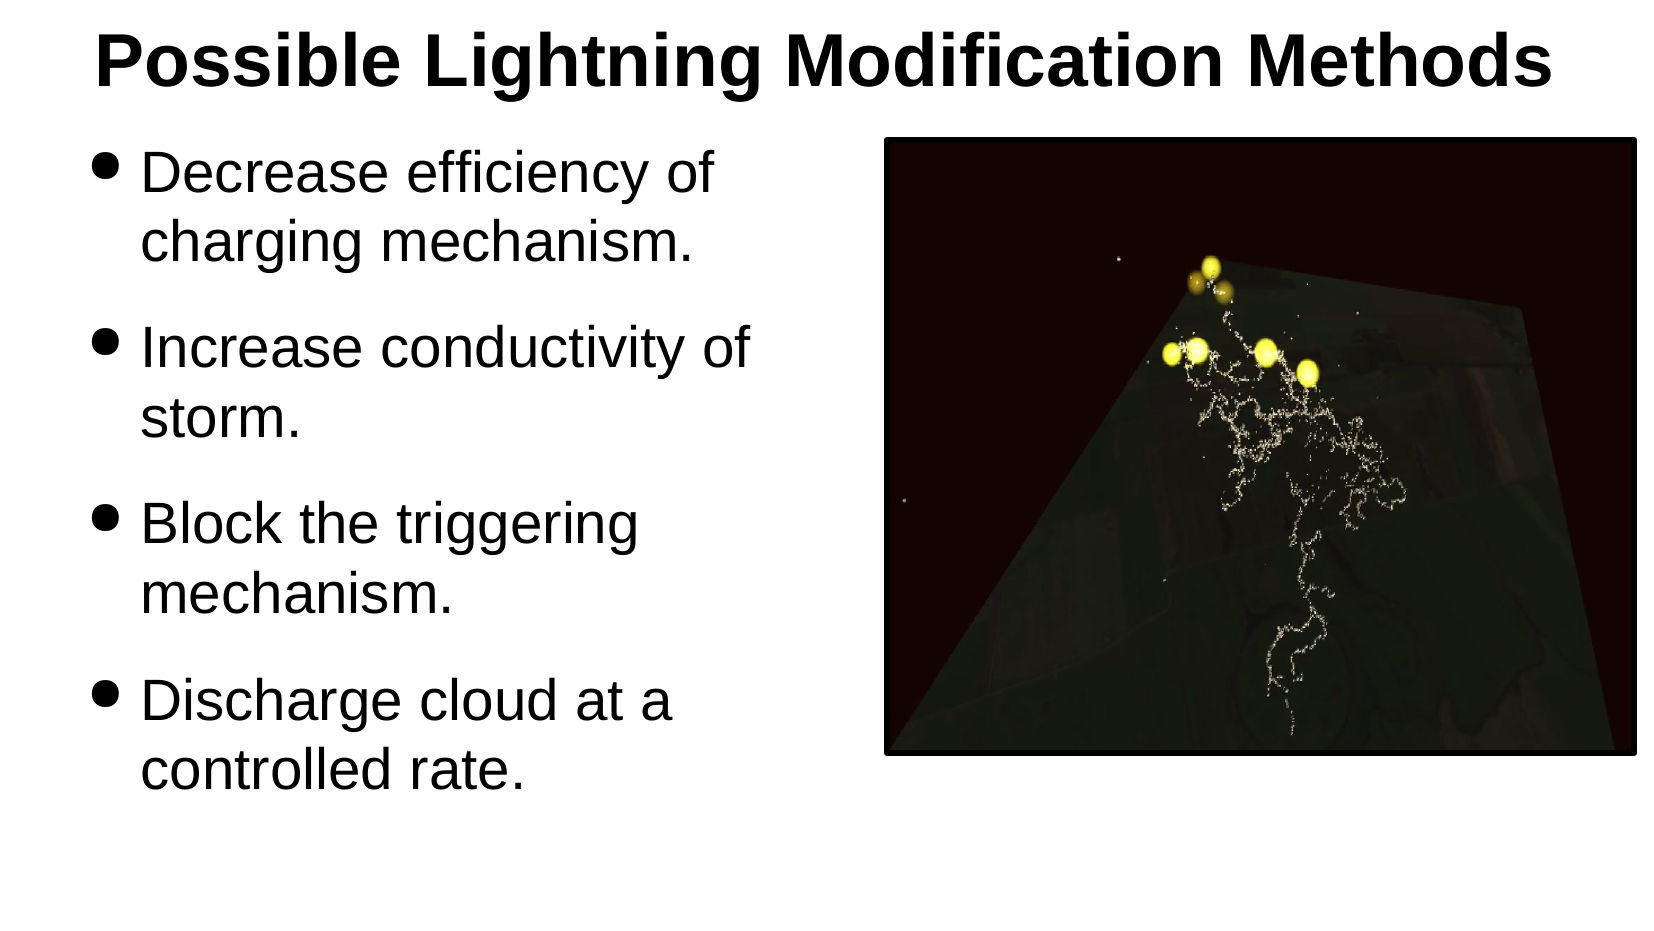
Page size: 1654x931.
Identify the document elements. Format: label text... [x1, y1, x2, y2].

title Possible Lightning Modification Methods [0, 5, 1654, 107]
picture [889, 143, 1632, 750]
text_box Decrease efficiency of charging mechanism. Increase conductivity of storm. Block the triggering mechanism. Discharge cloud at a controlled rate. [4, 126, 869, 809]
